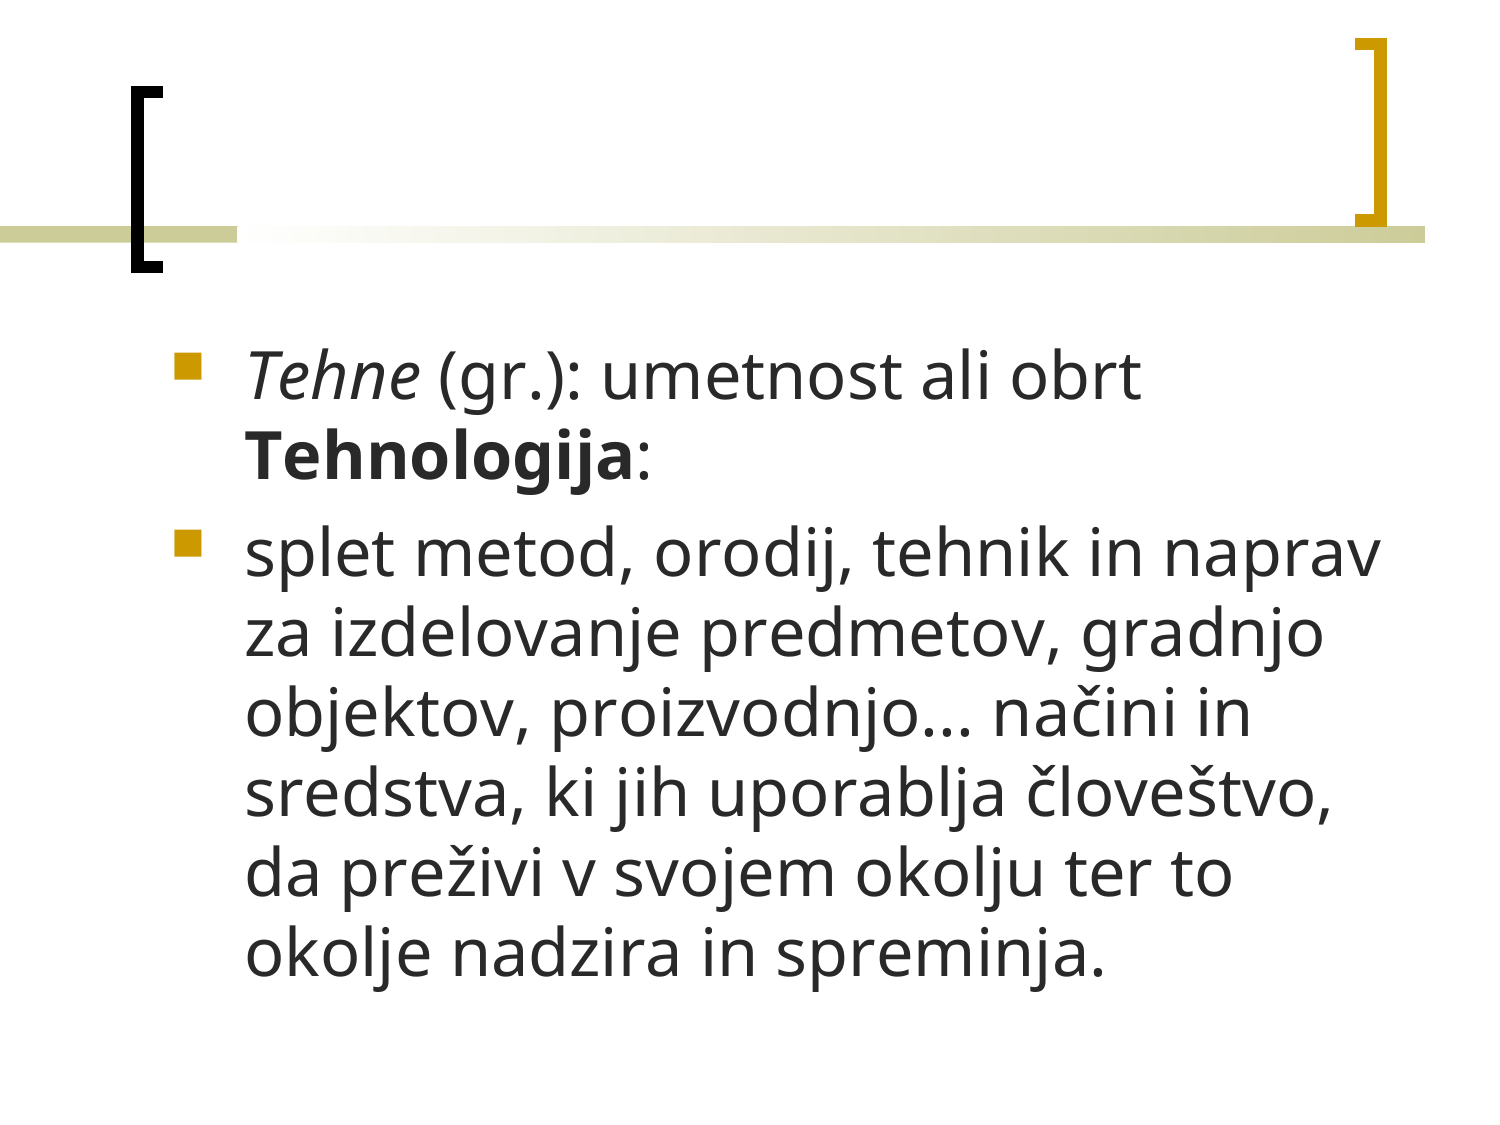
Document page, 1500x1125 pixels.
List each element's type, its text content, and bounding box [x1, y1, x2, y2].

list Tehne (gr.): umetnost ali obrt Tehnologija: splet metod, orodij, tehnik in naprav za izdelovanje predmetov, gradnjo objektov, proizvodnjo... načini in sredstva, ki jih uporablja človeštvo, da preživi v svojem okolju ter to okolje nadzira in spreminja. [155, 324, 1413, 1001]
